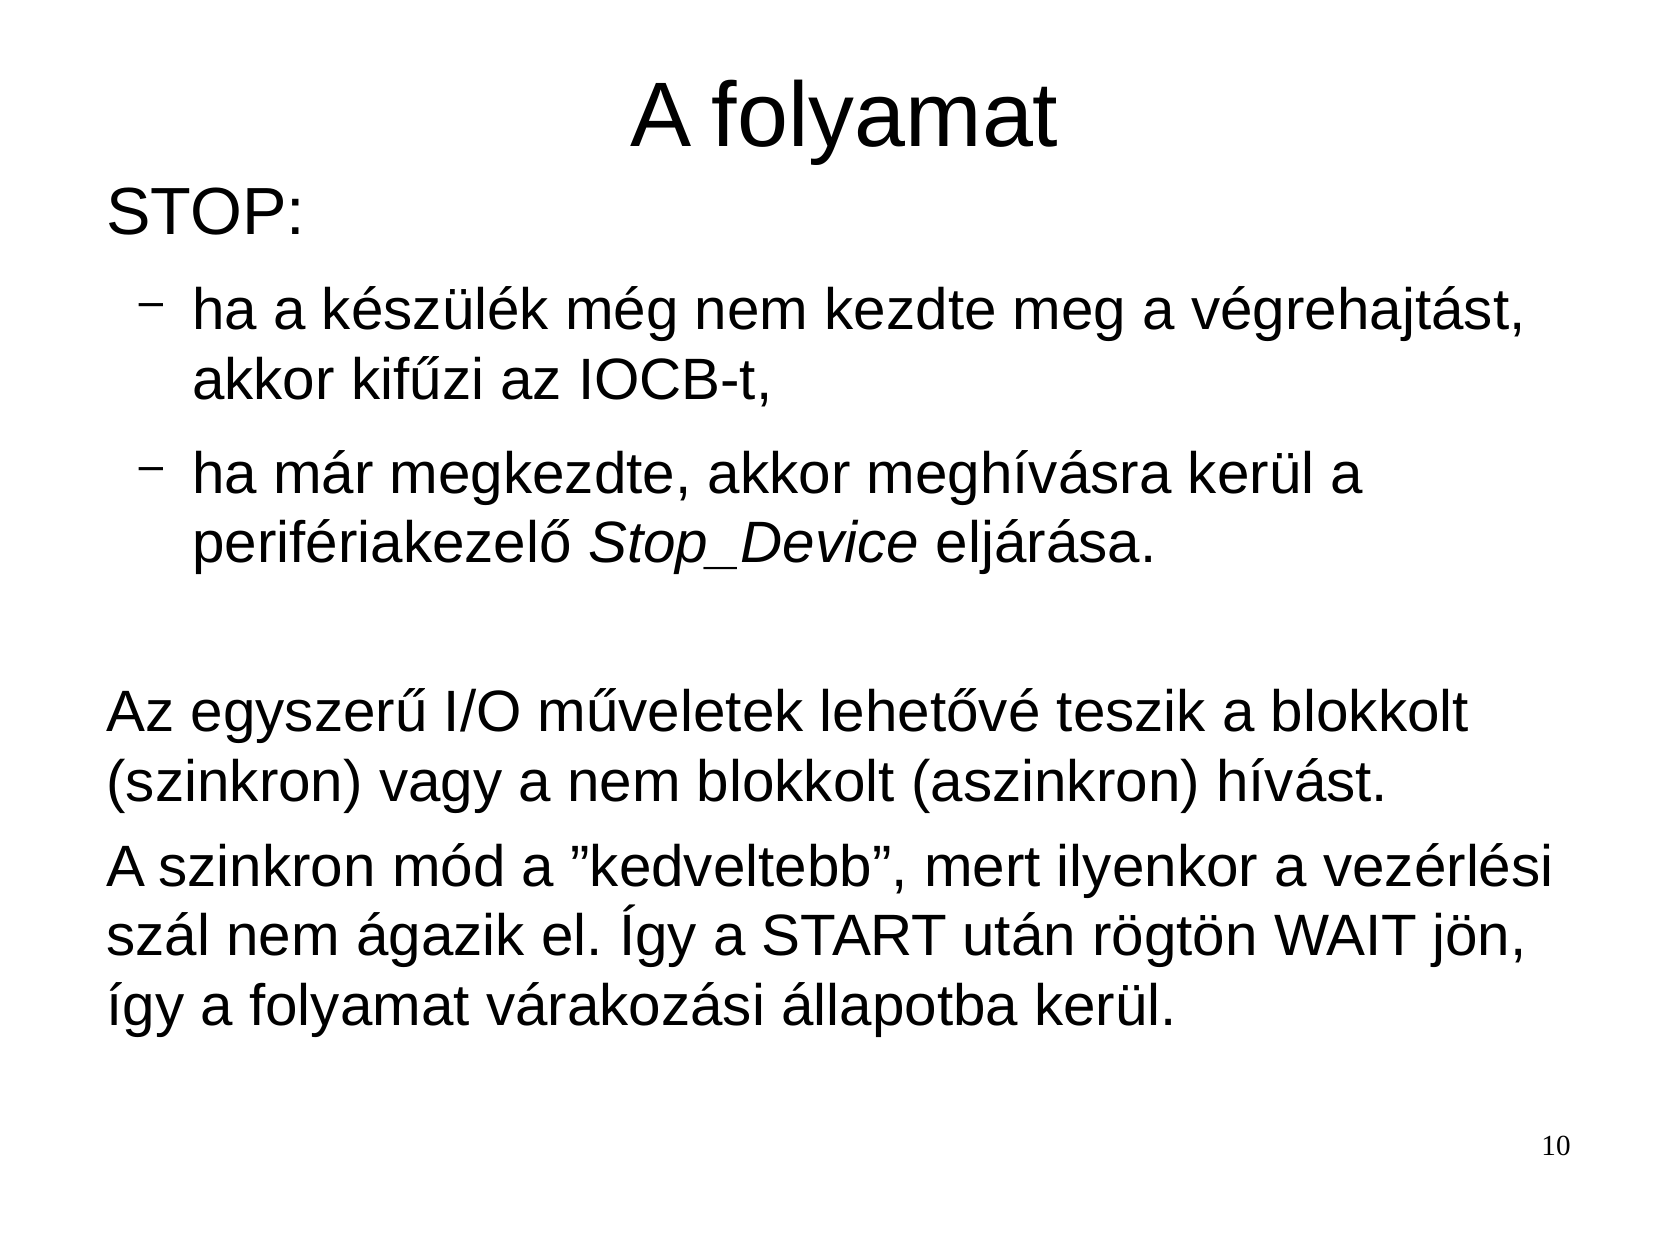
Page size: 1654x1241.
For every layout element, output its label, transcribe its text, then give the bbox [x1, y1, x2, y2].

list STOP: ha a készülék még nem kezdte meg a végrehajtást, akkor kifűzi az IOCB-t, ha már megkezdte, akkor meghívásra kerül a perifériakezelő Stop_Device eljárása. Az egyszerű I/O műveletek lehetővé teszik a blokkolt (szinkron) vagy a nem blokkolt (aszinkron) hívást. A szinkron mód a ”kedveltebb”, mert ilyenkor a vezérlési szál nem ágazik el. Így a START után rögtön WAIT jön, így a folyamat várakozási állapotba kerül. [35, 160, 1586, 1206]
title A folyamat [124, 6, 1530, 160]
